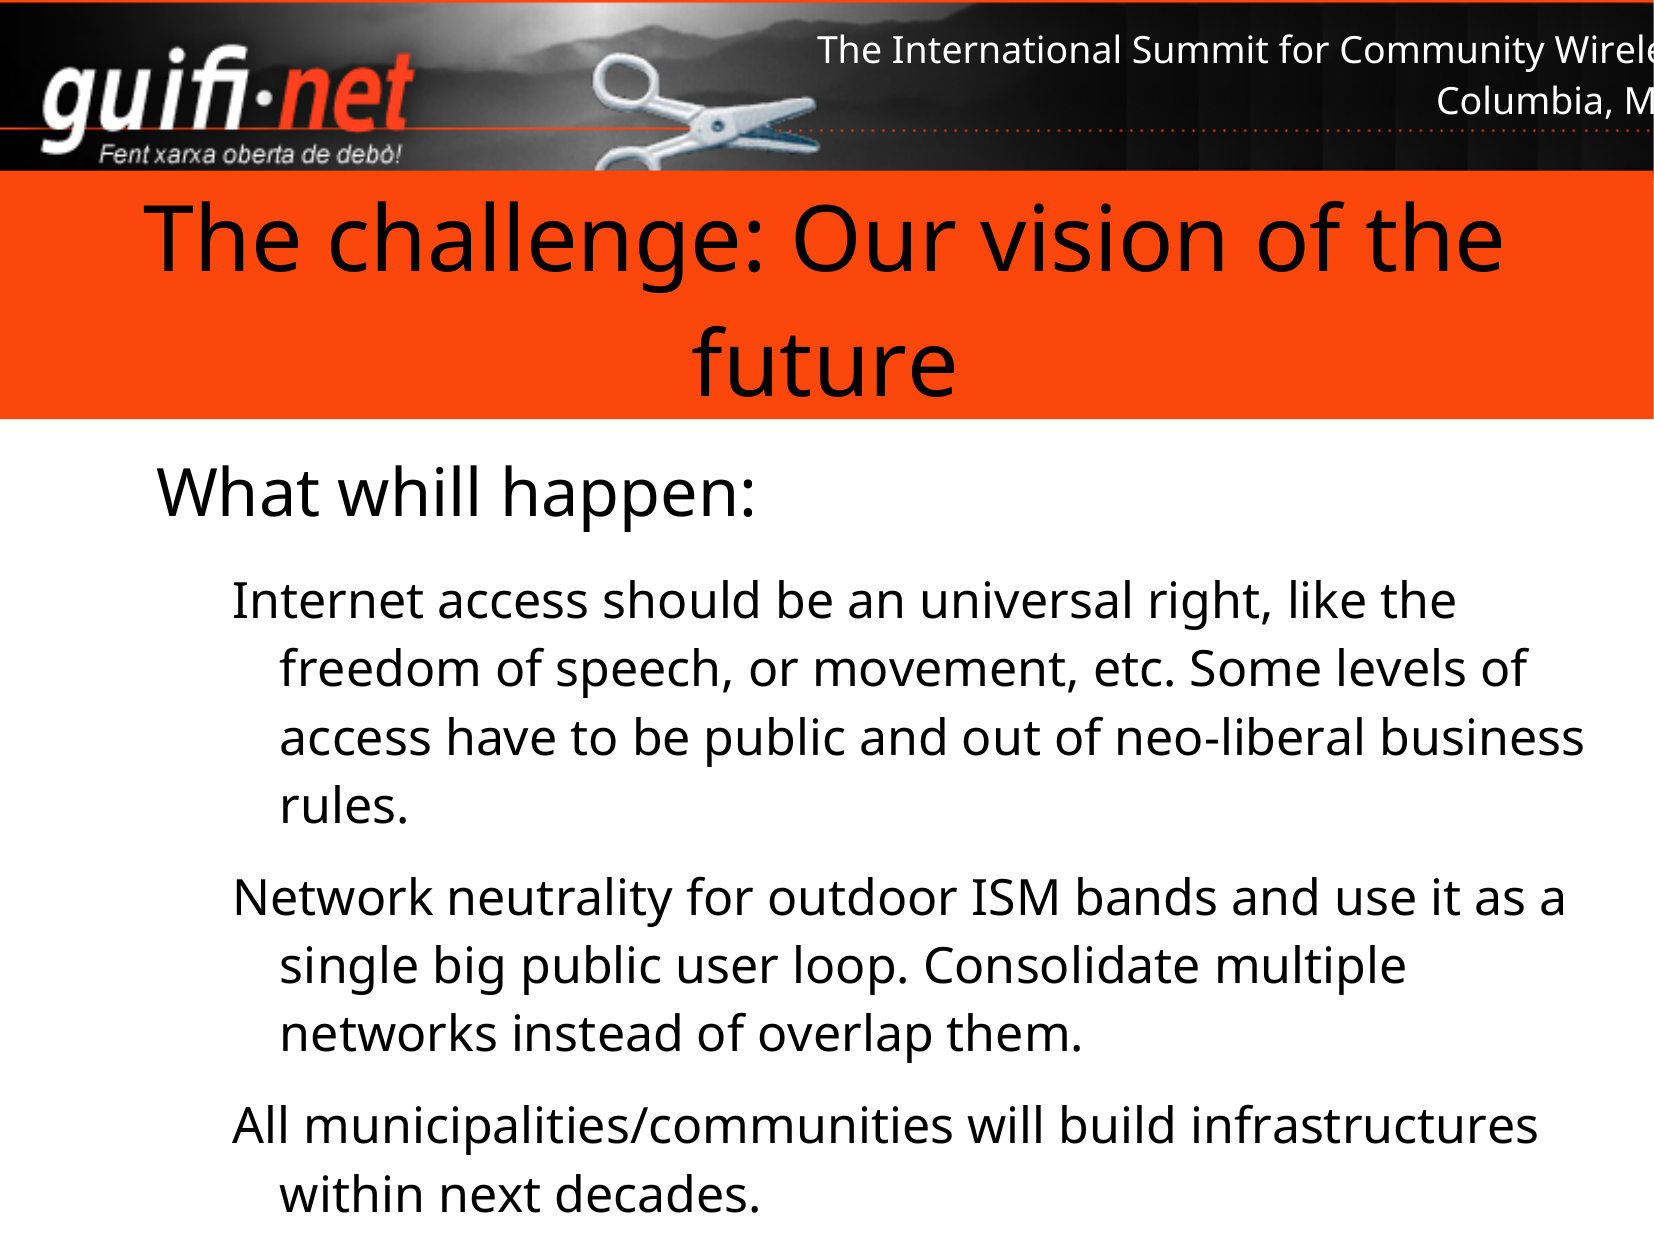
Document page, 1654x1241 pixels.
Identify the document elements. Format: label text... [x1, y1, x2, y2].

title The challenge: Our vision of the future [119, 195, 1532, 403]
picture [0, 0, 1654, 170]
list What whill happen: Internet access should be an universal right, like the freedom of speech, or movement, etc. Some levels of access have to be public and out of neo-liberal business rules. Network neutrality for outdoor ISM bands and use it as a single big public user loop. Consolidate multiple networks instead of overlap them. All municipalities/communities will build infrastructures within next decades. The Challenge Enable civil society to be part of that [138, 444, 1589, 1227]
